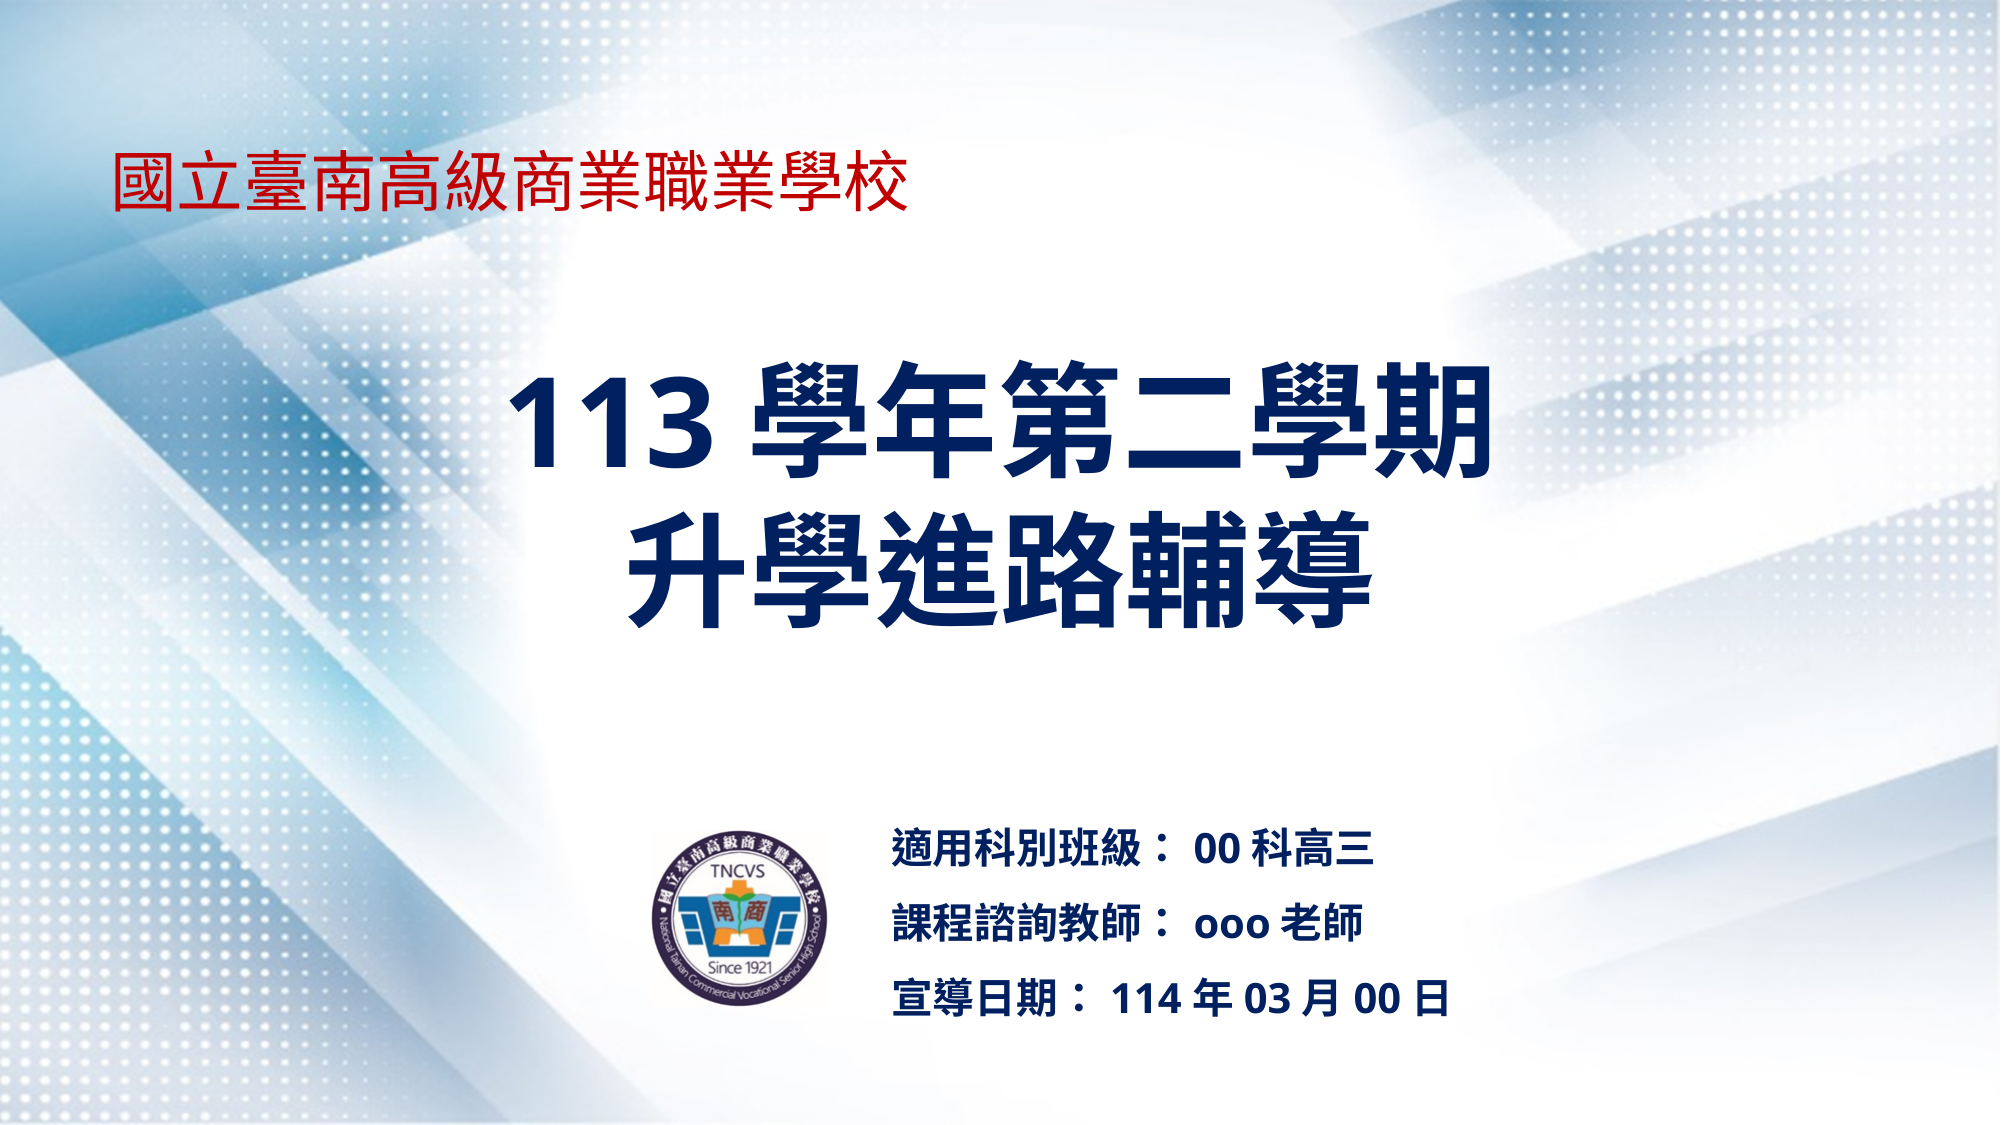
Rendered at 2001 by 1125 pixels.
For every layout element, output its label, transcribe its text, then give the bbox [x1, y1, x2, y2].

picture [0, 0, 2000, 1125]
text_box 國立臺南高級商業職業學校 [95, 131, 1370, 227]
text_box 適用科別班級：00科高三 課程諮詢教師：ooo老師 宣導日期：114年03月00日 [876, 814, 1863, 1030]
text_box 113學年第二學期 升學進路輔導 [428, 310, 1572, 651]
